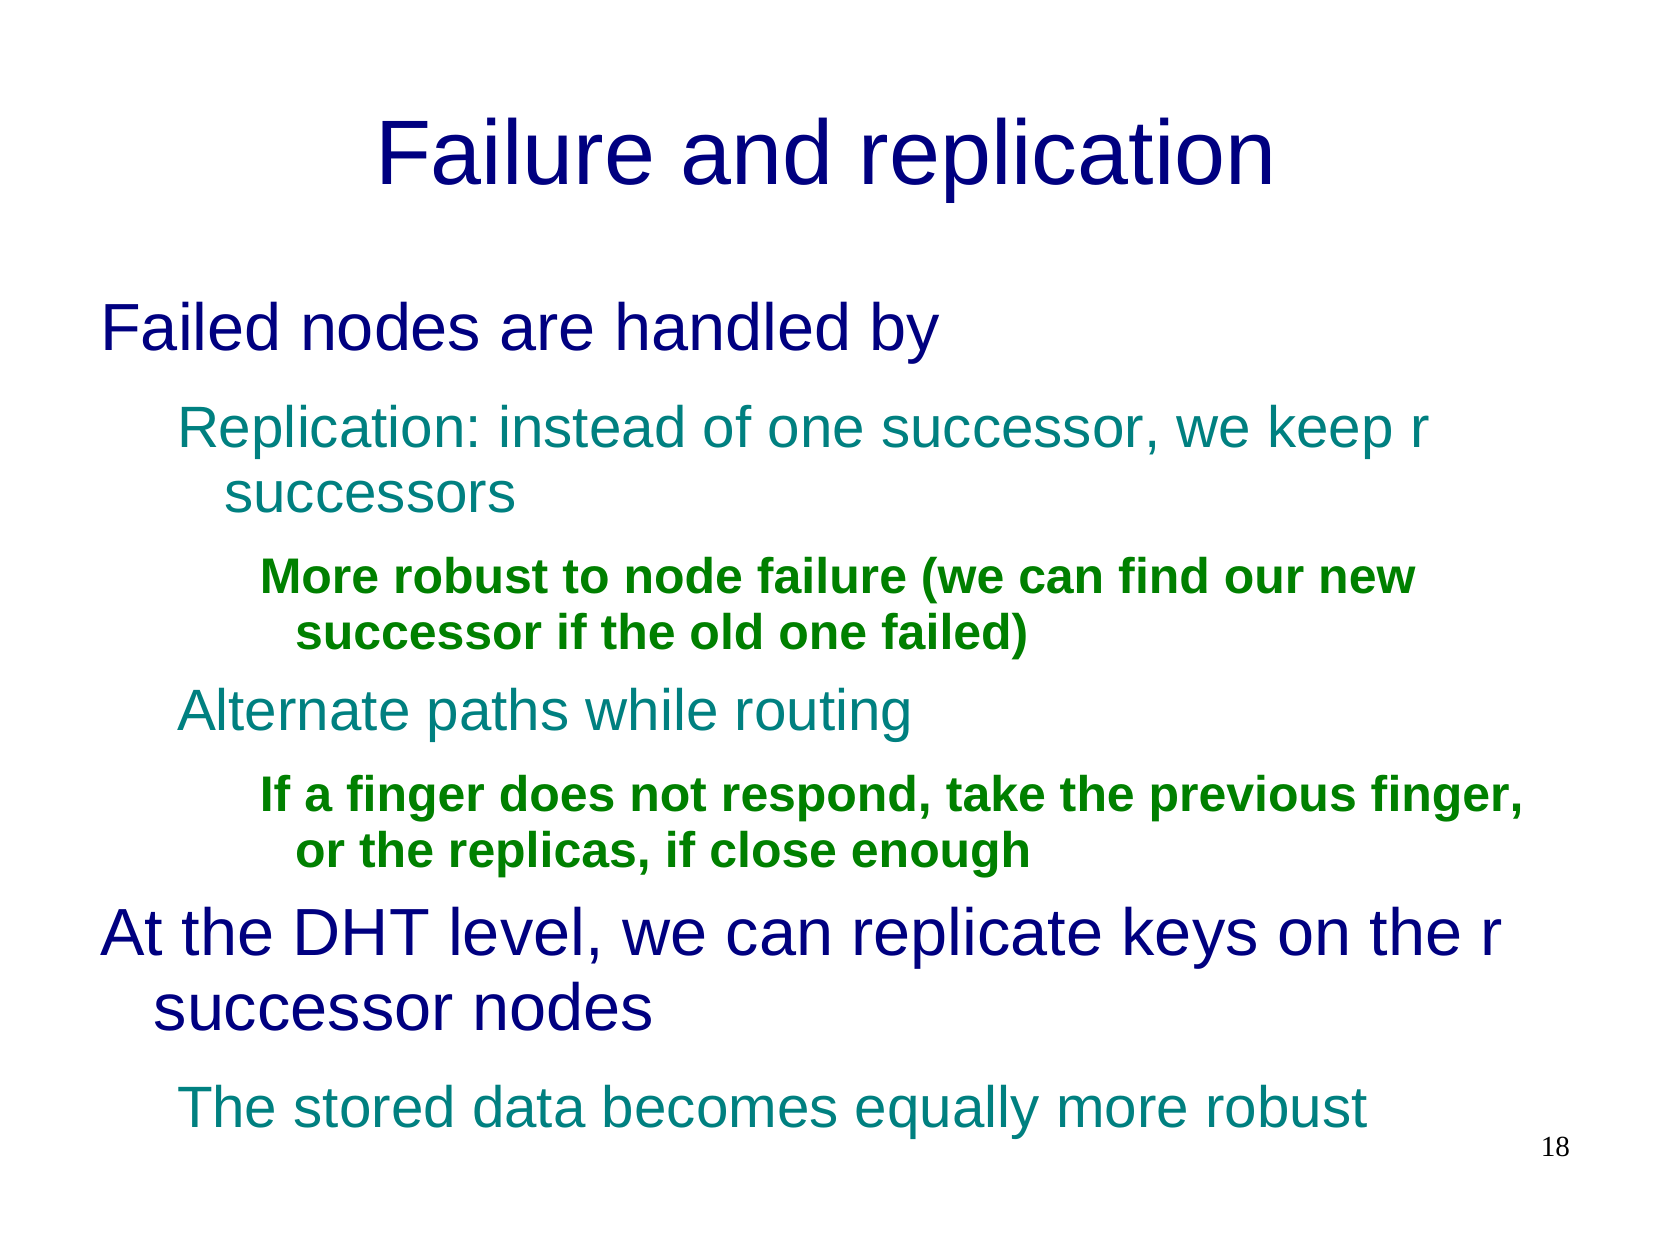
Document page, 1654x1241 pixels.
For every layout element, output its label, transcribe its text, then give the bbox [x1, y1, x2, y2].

title Failure and replication [82, 49, 1571, 257]
list Failed nodes are handled by Replication: instead of one successor, we keep r successors More robust to node failure (we can find our new successor if the old one failed) Alternate paths while routing If a finger does not respond, take the previous finger, or the replicas, if close enough At the DHT level, we can replicate keys on the r successor nodes The stored data becomes equally more robust [82, 290, 1571, 1144]
